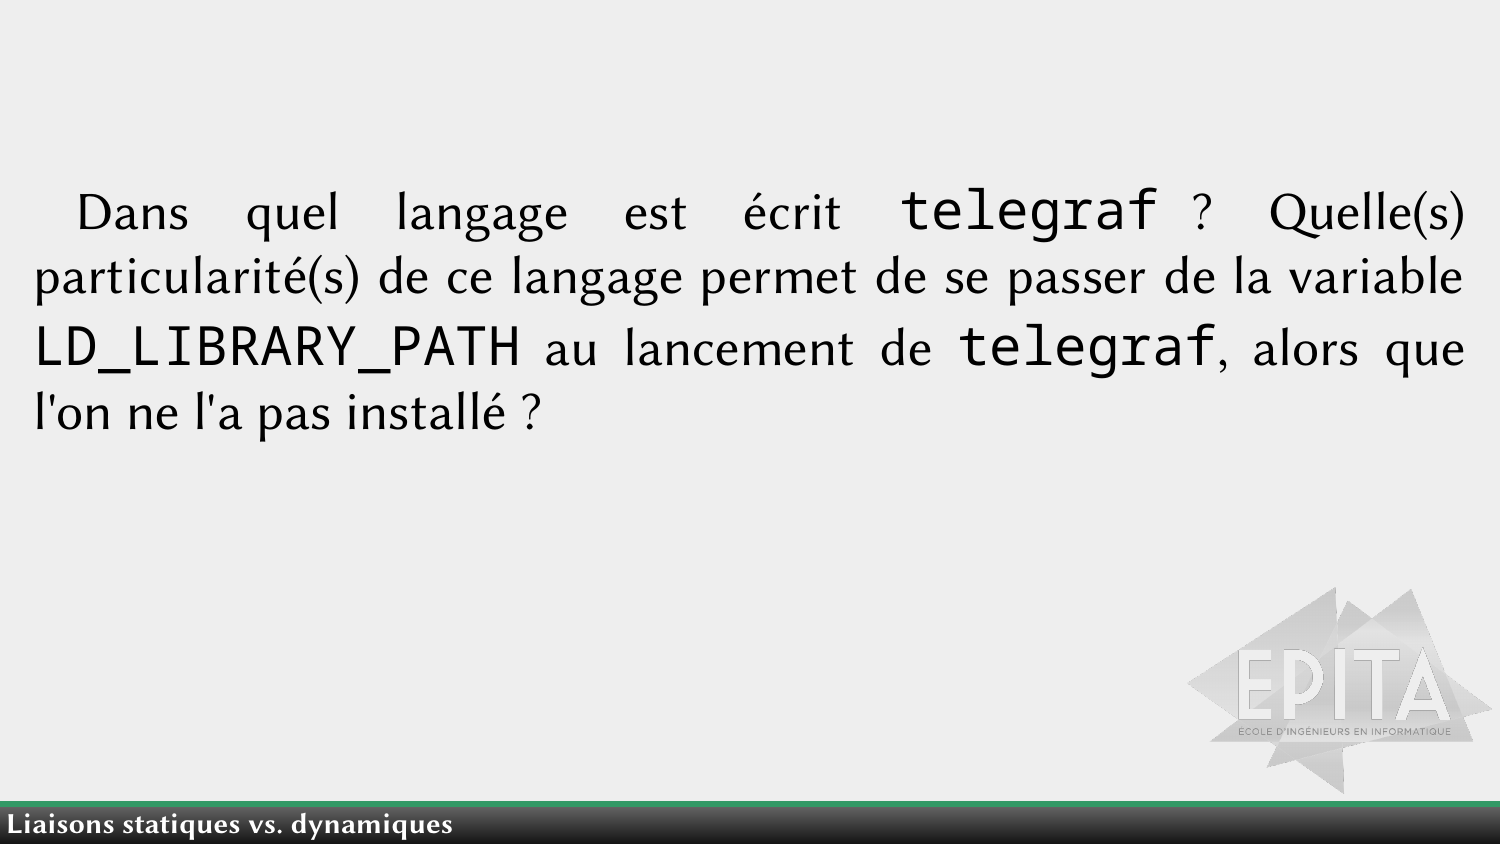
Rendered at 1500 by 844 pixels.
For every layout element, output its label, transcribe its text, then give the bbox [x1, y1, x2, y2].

picture [1187, 587, 1492, 794]
list Dans quel langage est écrit telegraf ? Quelle(s) particularité(s) de ce langage permet de se passer de la variable LD_LIBRARY_PATH au lancement de telegraf, alors que l'on ne l'a pas installé ? [33, 165, 1467, 449]
title Liaisons statiques vs. dynamiques [5, 801, 1075, 844]
